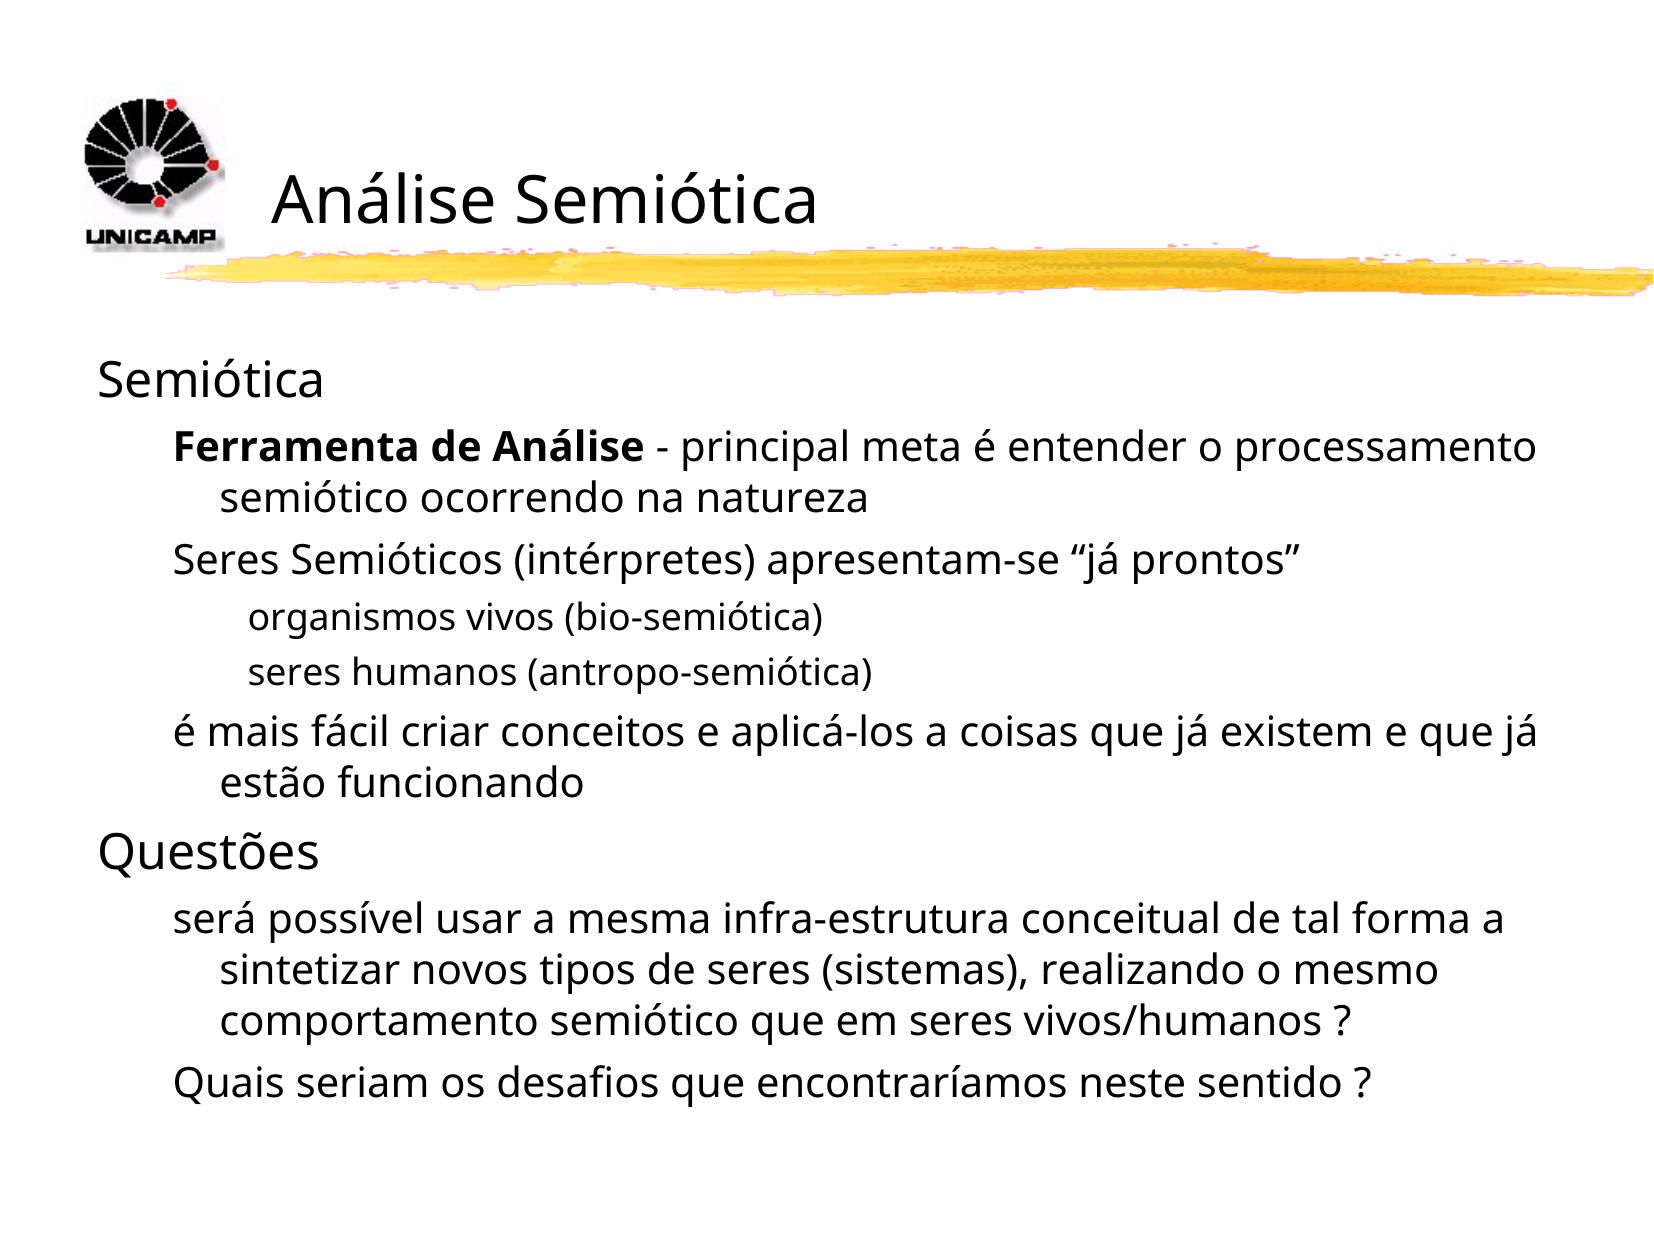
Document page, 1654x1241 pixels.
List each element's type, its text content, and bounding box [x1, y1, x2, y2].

picture [82, 82, 1654, 308]
list Semiótica Ferramenta de Análise - principal meta é entender o processamento semiótico ocorrendo na natureza Seres Semióticos (intérpretes) apresentam-se “já prontos” organismos vivos (bio-semiótica) seres humanos (antropo-semiótica) é mais fácil criar conceitos e aplicá-los a coisas que já existem e que já estão funcionando Questões será possível usar a mesma infra-estrutura conceitual de tal forma a sintetizar novos tipos de seres (sistemas), realizando o mesmo comportamento semiótico que em seres vivos/humanos ? Quais seriam os desafios que encontraríamos neste sentido ? [82, 340, 1562, 1154]
title Análise Semiótica [257, 41, 1580, 248]
